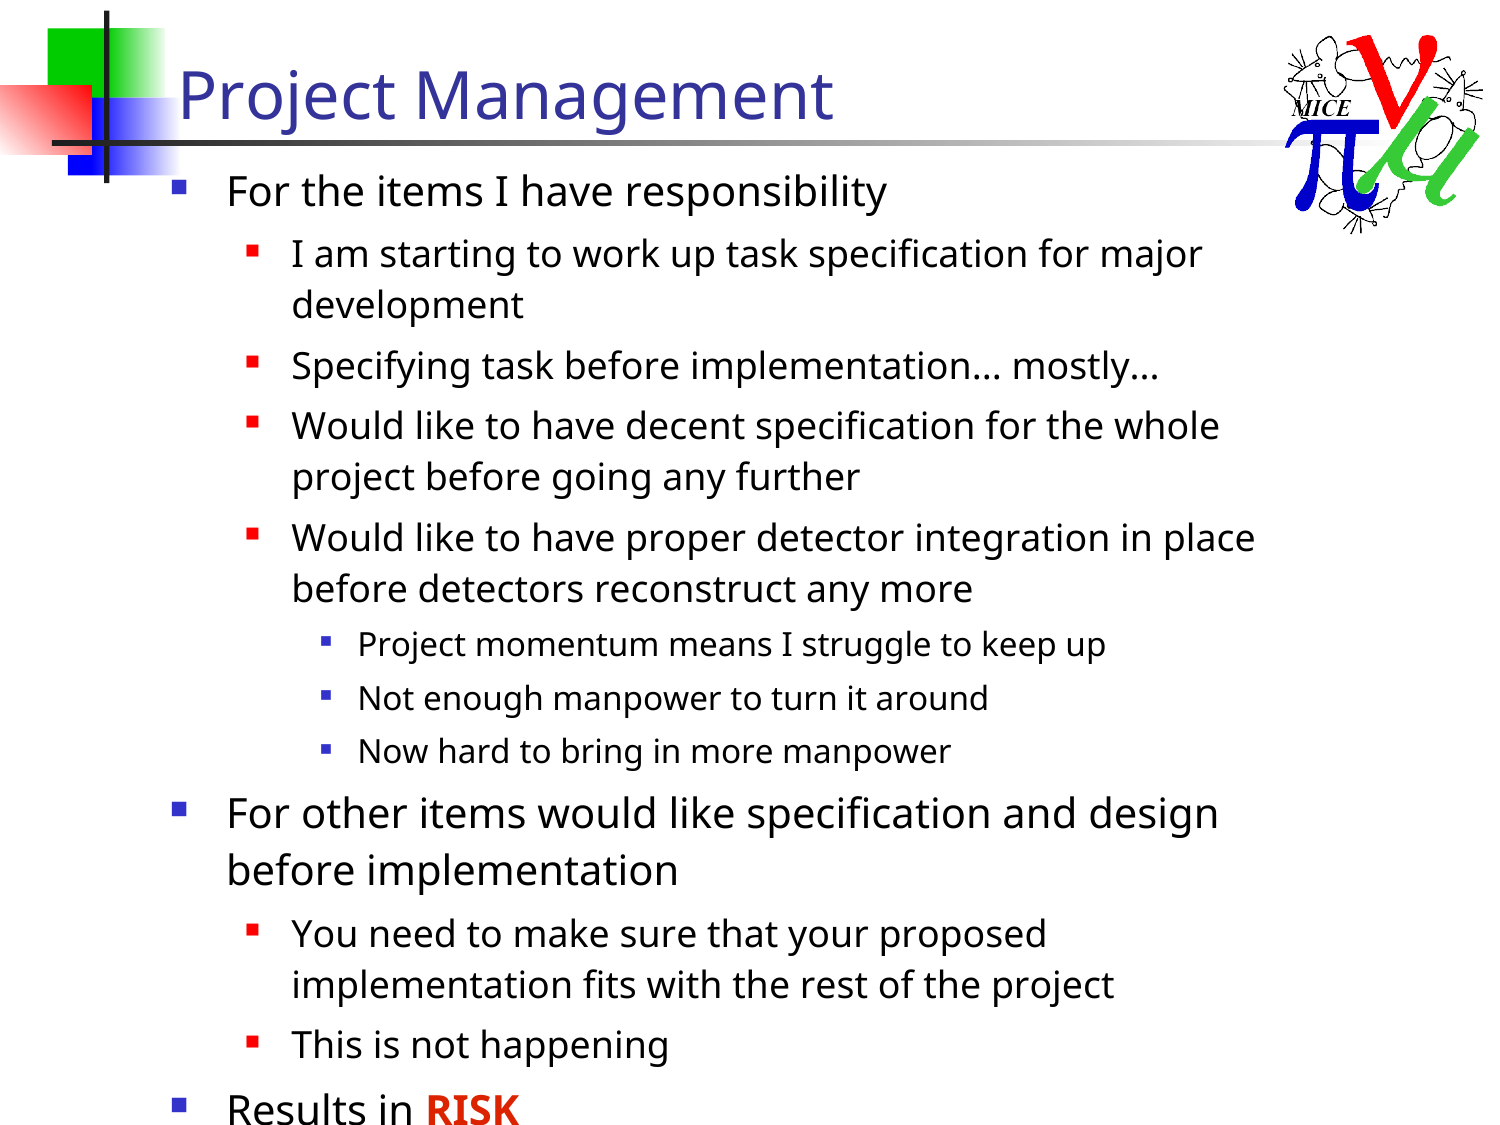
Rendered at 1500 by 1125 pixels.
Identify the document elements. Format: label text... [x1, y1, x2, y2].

list For the items I have responsibility I am starting to work up task specification for major development Specifying task before implementation... mostly... Would like to have decent specification for the whole project before going any further Would like to have proper detector integration in place before detectors reconstruct any more Project momentum means I struggle to keep up Not enough manpower to turn it around Now hard to bring in more manpower For other items would like specification and design before implementation You need to make sure that your proposed implementation fits with the rest of the project This is not happening Results in RISK Results in REFACTORING [154, 153, 1353, 1045]
picture [1353, 5, 1500, 251]
title Project Management [162, 0, 1441, 188]
